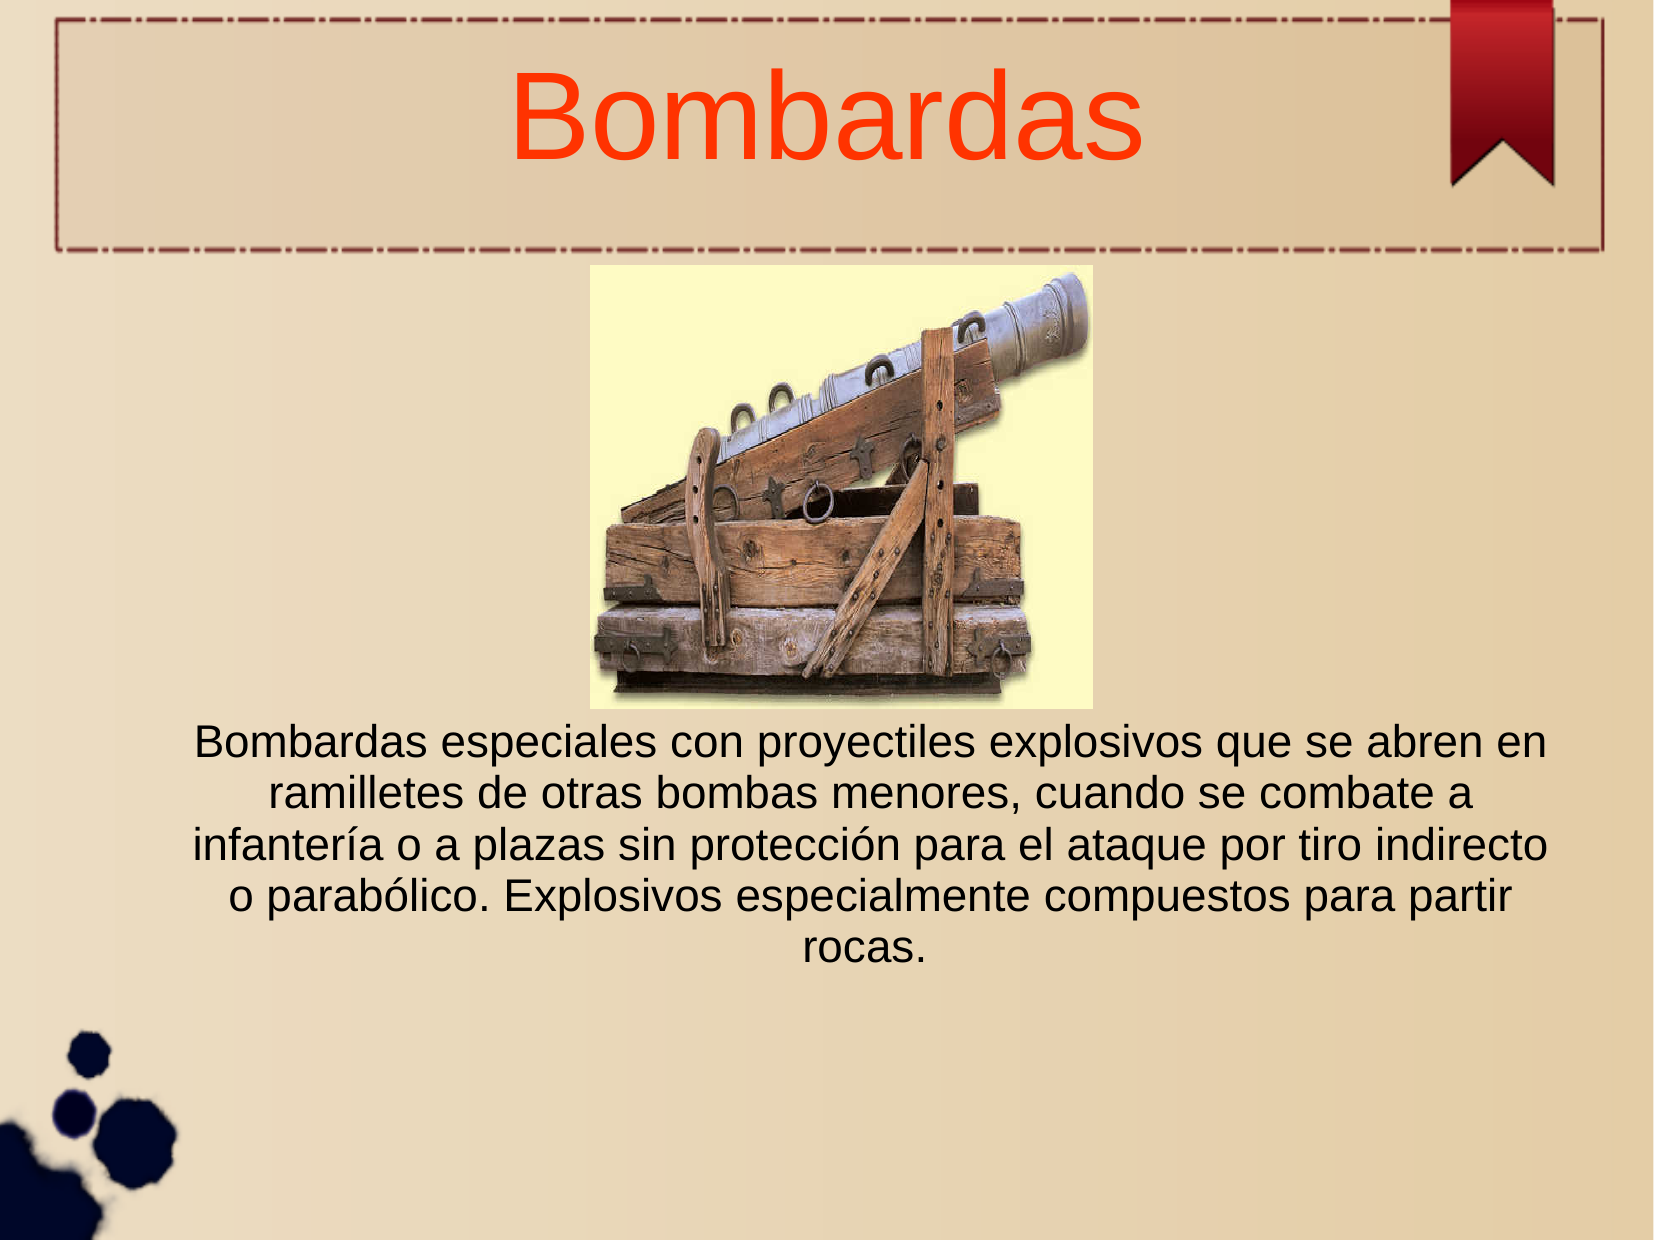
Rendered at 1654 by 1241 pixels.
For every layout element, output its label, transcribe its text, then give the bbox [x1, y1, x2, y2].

text_box Bombardas especiales con proyectiles explosivos que se abren en ramilletes de otras bombas menores, cuando se combate a infantería o a plazas sin protección para el ataque por tiro indirecto o parabólico. Explosivos especialmente compuestos para partir rocas. [177, 708, 1565, 1241]
text_box Bombardas [442, 38, 1211, 194]
picture [590, 265, 1093, 709]
